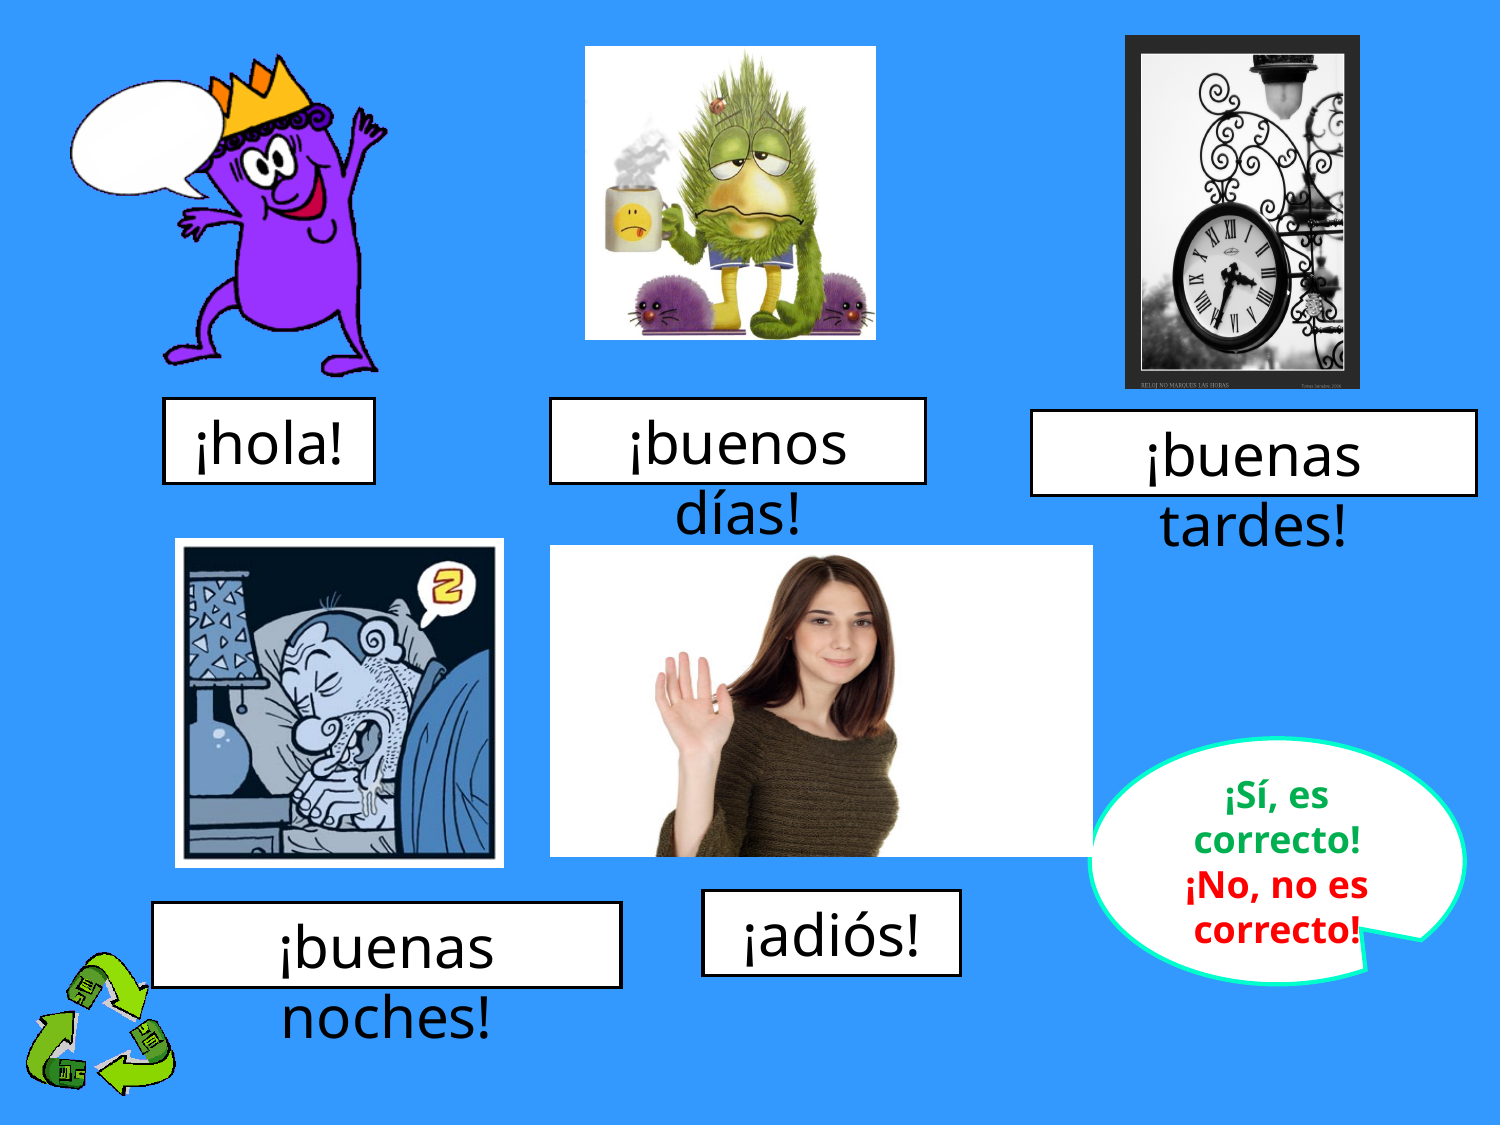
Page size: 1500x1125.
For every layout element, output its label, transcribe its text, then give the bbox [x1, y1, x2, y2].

text_box ¡hola! [163, 398, 375, 484]
picture [550, 545, 1093, 857]
picture [70, 46, 397, 385]
text_box ¡buenas tardes! [1031, 410, 1477, 496]
picture [175, 538, 504, 868]
text_box ¡buenas noches! [152, 902, 622, 988]
text_box ¡buenos días! [550, 398, 926, 484]
text_box [84, 87, 210, 186]
picture [585, 46, 876, 340]
text_box ¡adiós! [703, 890, 961, 976]
text_box ¡Sí, es correcto! ¡No, no es correcto! [1089, 738, 1465, 985]
picture [1125, 35, 1360, 389]
picture [23, 949, 178, 1098]
